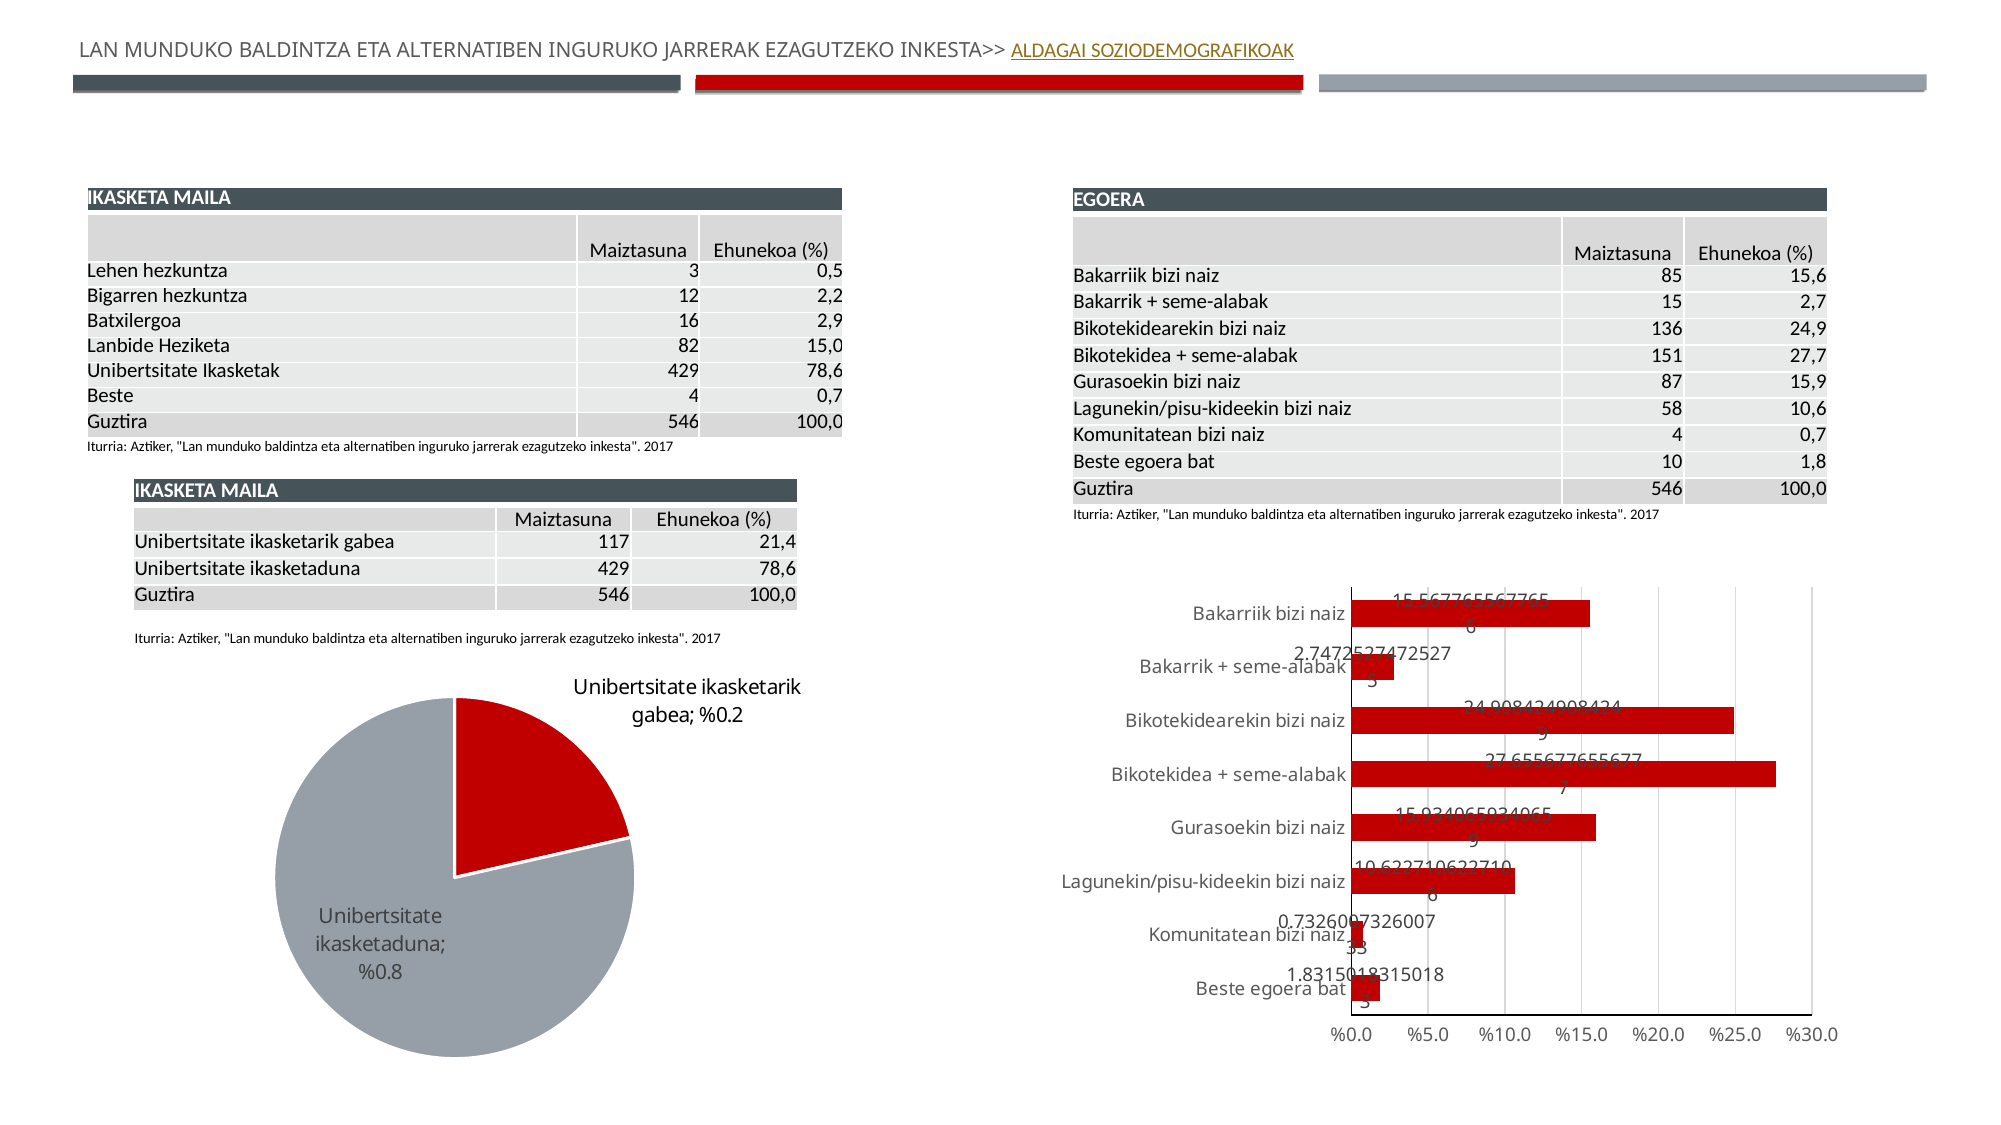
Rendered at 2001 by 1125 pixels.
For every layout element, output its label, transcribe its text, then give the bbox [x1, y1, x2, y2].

table_cell Gurasoekin bizi naiz [1073, 373, 1561, 397]
table_cell 0,7 [1685, 426, 1827, 451]
table_cell 151 [1563, 346, 1683, 371]
table_cell Guztira [1073, 479, 1561, 504]
table_cell Bakarriik bizi naiz [1073, 266, 1561, 291]
table_cell Maiztasuna [1563, 217, 1683, 265]
table_cell 78,6 [700, 363, 842, 387]
table_cell 4 [578, 388, 698, 412]
table_cell [134, 508, 495, 531]
table_cell 2,2 [700, 288, 842, 312]
table_cell 0,5 [700, 263, 842, 286]
table_cell 15 [1563, 293, 1683, 318]
table_cell 4 [1563, 426, 1683, 451]
table_cell [88, 215, 576, 261]
table_cell 27,7 [1685, 346, 1827, 371]
table_cell 10 [1563, 452, 1683, 477]
table_cell Maiztasuna [578, 215, 698, 261]
table_cell Lagunekin/pisu-kideekin bizi naiz [1073, 399, 1561, 424]
table_cell Bigarren hezkuntza [88, 288, 576, 312]
table_cell 58 [1563, 399, 1683, 424]
text_box LAN MUNDUKO BALDINTZA ETA ALTERNATIBEN INGURUKO JARRERAK EZAGUTZEKO INKESTA>> ALDAGAI SOZIODEMOGRAFIKOAK [64, 29, 1926, 69]
table_cell Ehunekoa (%) [700, 215, 842, 261]
chart [1044, 577, 1855, 1057]
table_cell Lehen hezkuntza [88, 263, 576, 286]
chart [0, 663, 910, 1125]
table_cell 87 [1563, 373, 1683, 397]
table_cell 16 [692, 313, 698, 321]
table_cell 82 [578, 338, 698, 362]
table_cell 16 [578, 313, 698, 337]
table_cell 546 [497, 586, 630, 610]
table_cell 21,4 [632, 532, 797, 557]
table_cell Bikotekidearekin bizi naiz [1073, 319, 1561, 344]
table_cell Beste [88, 388, 576, 412]
table_cell 546 [578, 413, 698, 437]
table_cell 15,9 [1685, 373, 1827, 397]
table_cell 429 [578, 363, 698, 387]
table_cell Guztira [134, 586, 495, 610]
table_cell 0,7 [819, 390, 825, 401]
table_cell 82 [691, 338, 698, 351]
table_cell 100,0 [700, 413, 842, 437]
table_cell Ehunekoa (%) [1685, 217, 1827, 265]
table_cell 12 [578, 288, 698, 312]
table_cell 0,5 [819, 265, 825, 276]
table_cell Maiztasuna [497, 508, 630, 531]
table_cell 100,0 [1685, 479, 1827, 504]
table_cell 24,9 [1685, 319, 1827, 344]
table_cell Komunitatean bizi naiz [1073, 426, 1561, 451]
table_cell 0,7 [700, 388, 842, 412]
table_cell Batxilergoa [88, 313, 576, 337]
table_cell Unibertsitate ikasketaduna [134, 559, 495, 584]
table_cell 85 [1563, 266, 1683, 291]
table_cell 10,6 [1685, 399, 1827, 424]
table_cell Ehunekoa (%) [632, 508, 797, 531]
table_cell 15,6 [1685, 266, 1827, 291]
table_cell 2,2 [835, 288, 842, 301]
table_cell Lanbide Heziketa [88, 338, 576, 362]
table_cell 2,7 [1685, 293, 1827, 318]
table_cell 100,0 [632, 586, 797, 610]
table_cell 3 [578, 263, 698, 286]
table_cell 2,9 [700, 313, 842, 337]
table_cell Unibertsitate Ikasketak [88, 363, 576, 387]
table_cell 15,0 [700, 338, 842, 362]
table_header IKASKETA MAILA [88, 188, 842, 210]
table_cell Bakarrik + seme-alabak [1073, 293, 1561, 318]
table_cell Iturria: Aztiker, "Lan munduko baldintza eta alternatiben inguruko jarrerak ezagutzeko inkesta". 2017 [1073, 505, 1827, 523]
table_header EGOERA [1073, 188, 1827, 211]
table_cell Beste egoera bat [1073, 452, 1561, 477]
table_cell [1073, 217, 1561, 265]
table_cell 136 [1563, 319, 1683, 344]
table_cell Unibertsitate ikasketarik gabea [134, 532, 495, 557]
table_cell Bikotekidea + seme-alabak [1073, 346, 1561, 371]
table_cell 429 [497, 559, 630, 584]
table_cell 546 [1563, 479, 1683, 504]
table_cell Iturria: Aztiker, "Lan munduko baldintza eta alternatiben inguruko jarrerak ezagutzeko inkesta". 2017 [134, 612, 797, 647]
table_cell 1,8 [1685, 452, 1827, 477]
table_header IKASKETA MAILA [134, 479, 797, 502]
table_cell 78,6 [632, 559, 797, 584]
table_cell Iturria: Aztiker, "Lan munduko baldintza eta alternatiben inguruko jarrerak ezagutzeko inkesta". 2017 [88, 438, 842, 454]
table_cell 117 [497, 532, 630, 557]
table_cell 12 [691, 288, 698, 301]
table_cell Guztira [88, 413, 576, 437]
